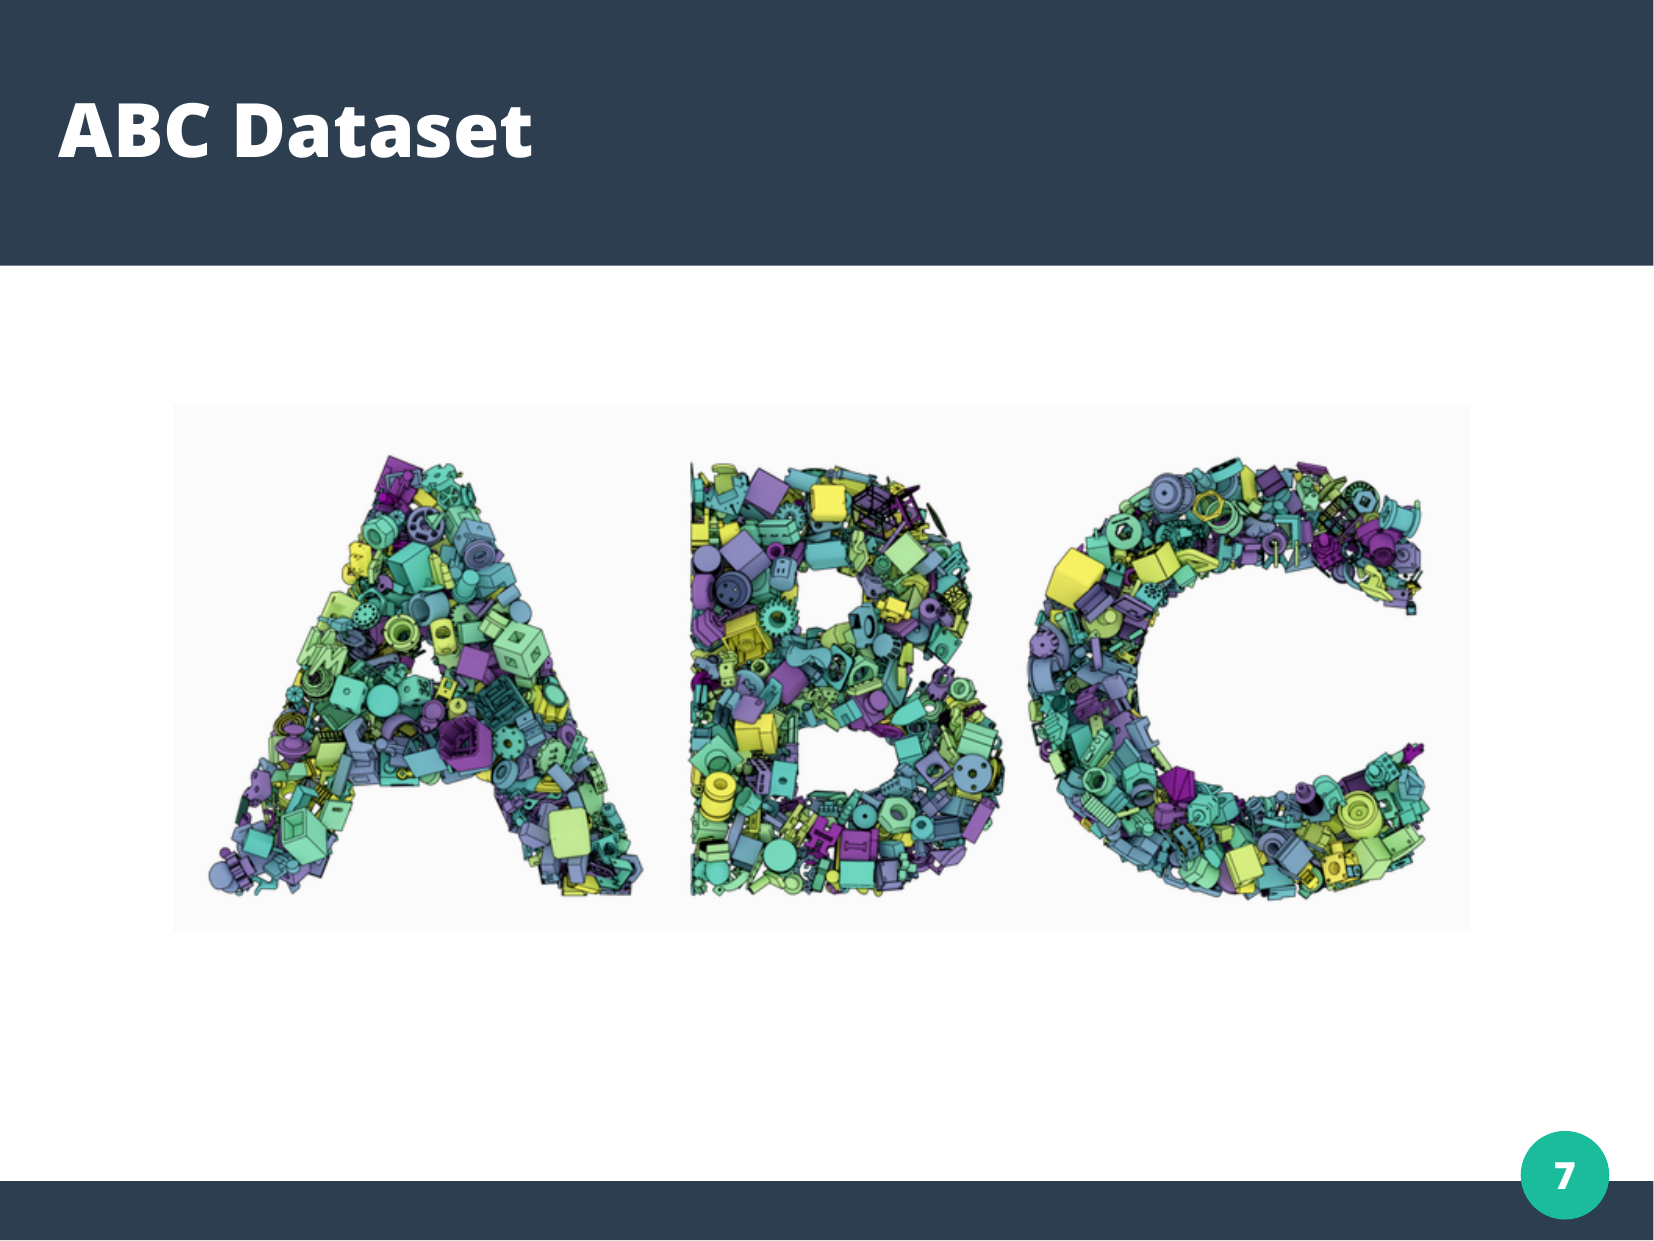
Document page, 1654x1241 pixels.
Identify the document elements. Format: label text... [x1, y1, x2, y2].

picture [173, 404, 1471, 932]
title ABC Dataset [59, 49, 1595, 207]
